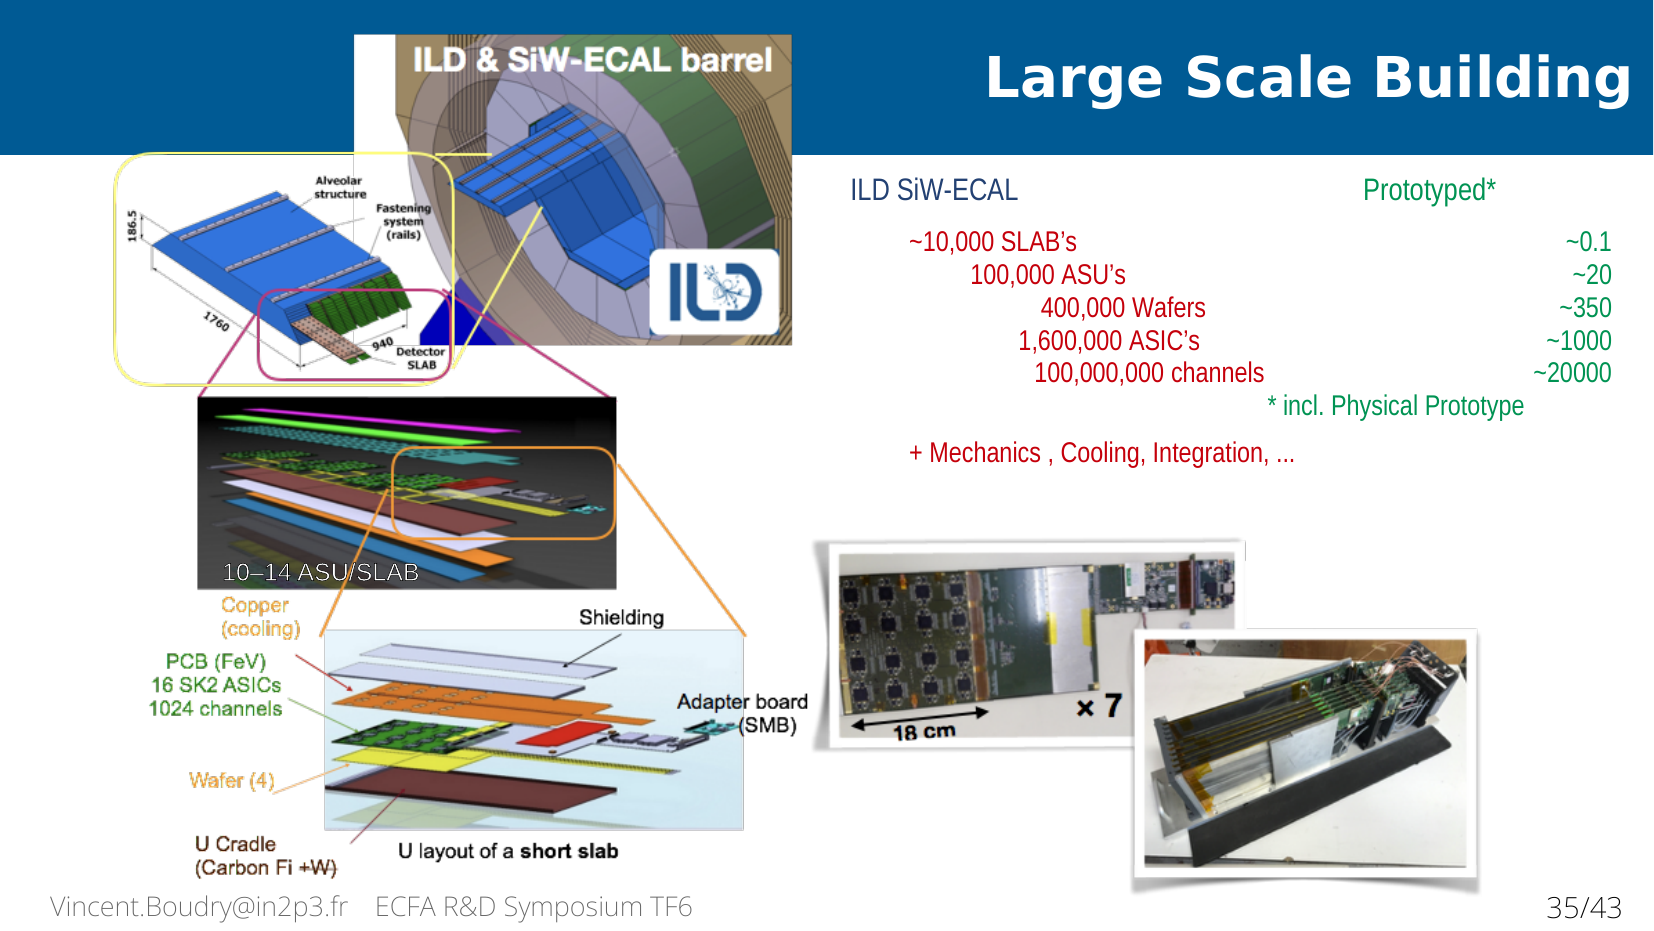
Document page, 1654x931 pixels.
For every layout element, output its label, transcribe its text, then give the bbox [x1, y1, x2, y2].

picture [112, 33, 1482, 897]
title Large Scale Building [24, 12, 1635, 143]
text_box 10–14 ASU/SLAB [207, 550, 436, 594]
list ILD SiW-ECAL Prototyped* ~10,000 SLAB’s ~0.1 100,000 ASU’s ~20 400,000 Wafers ~350 1,600,000 ASIC’s ~1000 100,000,000 channels ~20000 * incl. Physical Prototype + Mechanics , Cooling, Integration, ... [1482, 171, 1613, 615]
